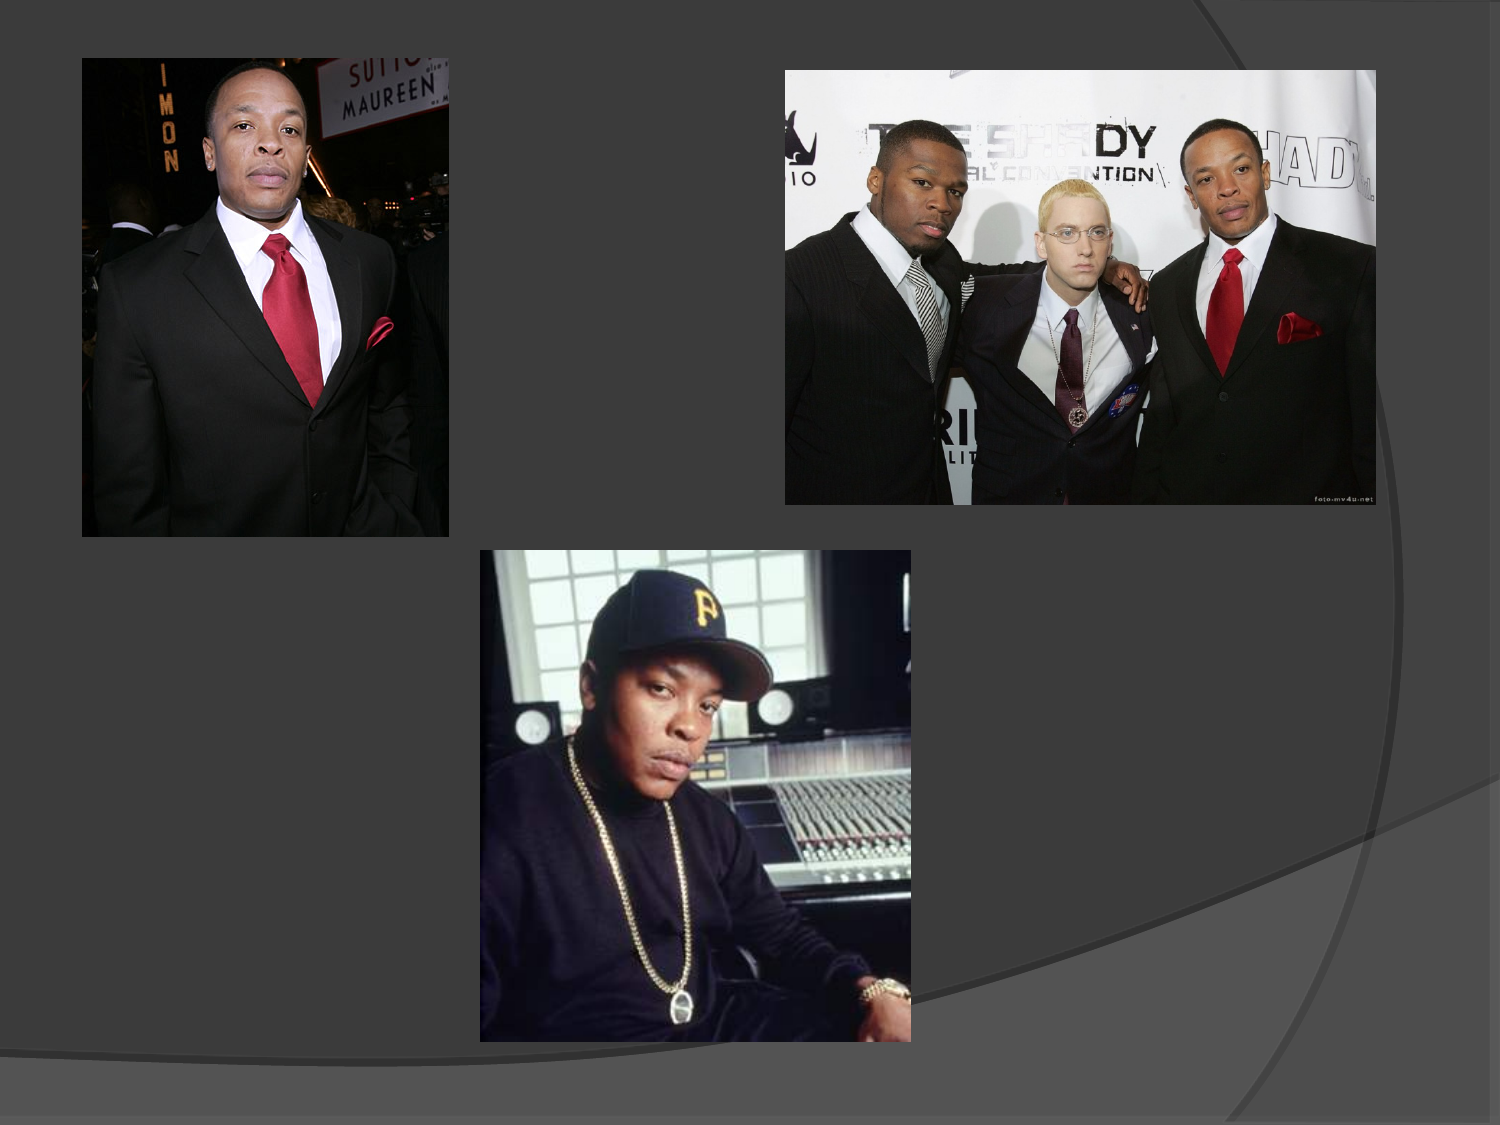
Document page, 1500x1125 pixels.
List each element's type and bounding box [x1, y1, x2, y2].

picture [82, 58, 449, 537]
picture [785, 70, 1376, 505]
picture [480, 550, 911, 1042]
